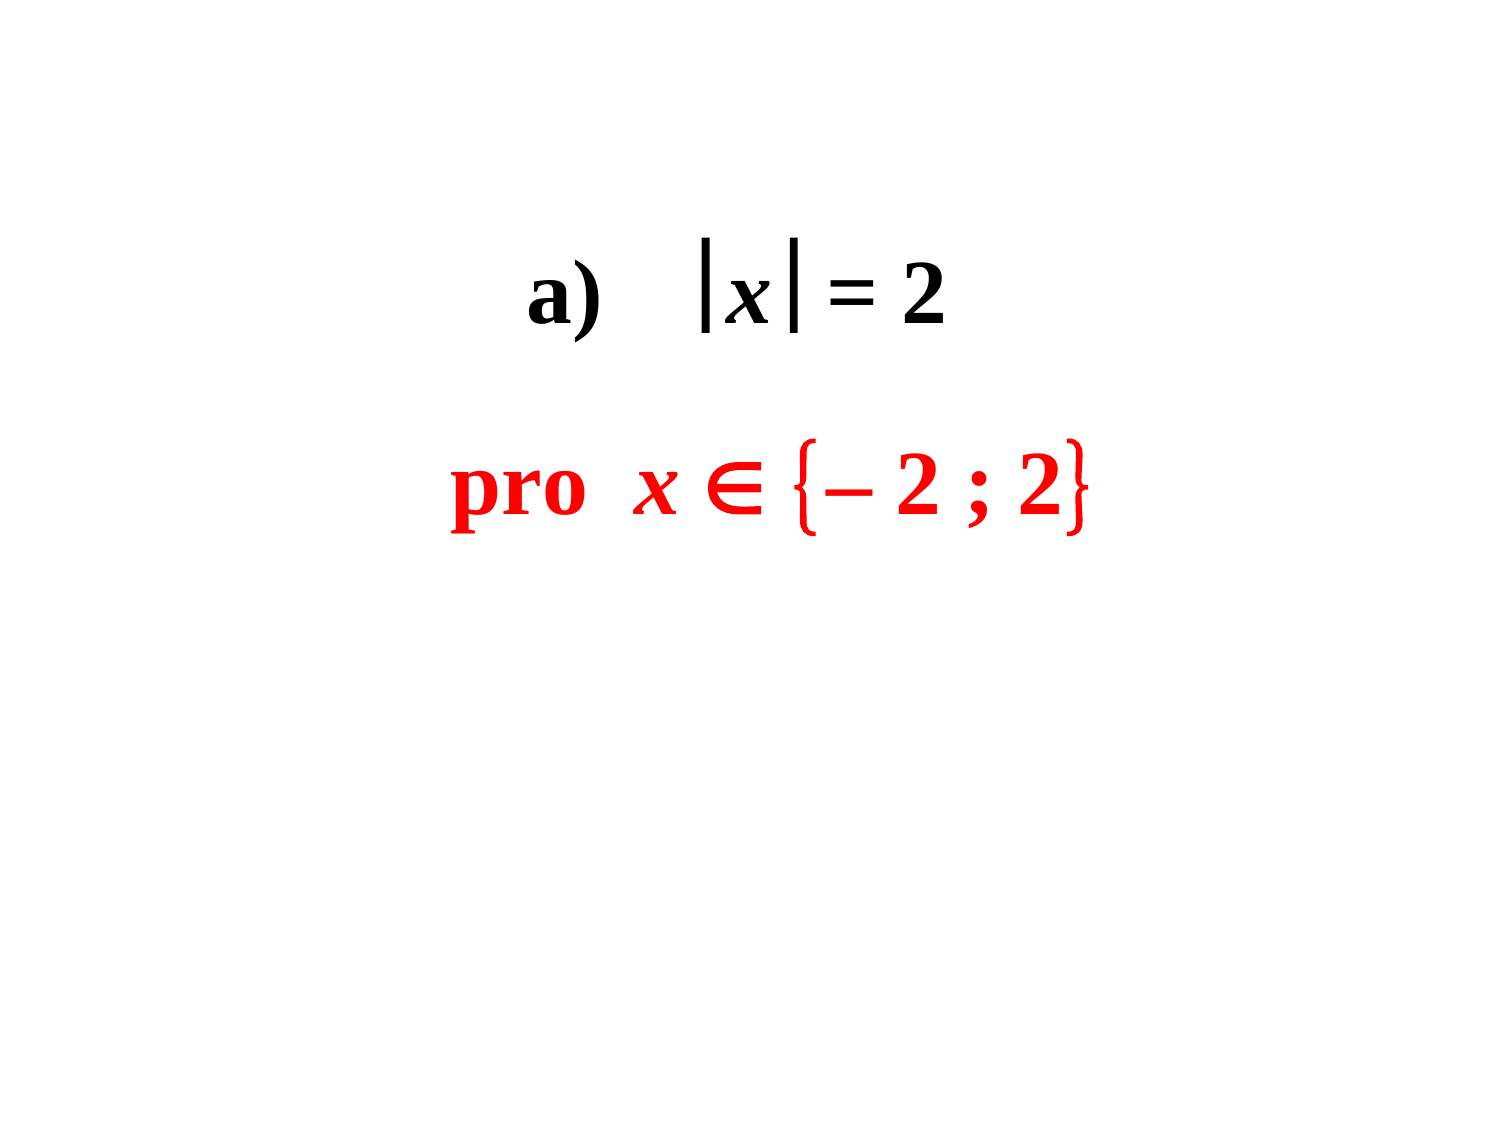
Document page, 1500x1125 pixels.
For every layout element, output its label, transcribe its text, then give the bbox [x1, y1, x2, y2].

title a) x = 2 [99, 226, 1375, 462]
subtitle pro x  – 2 ; 2 [249, 425, 1300, 713]
